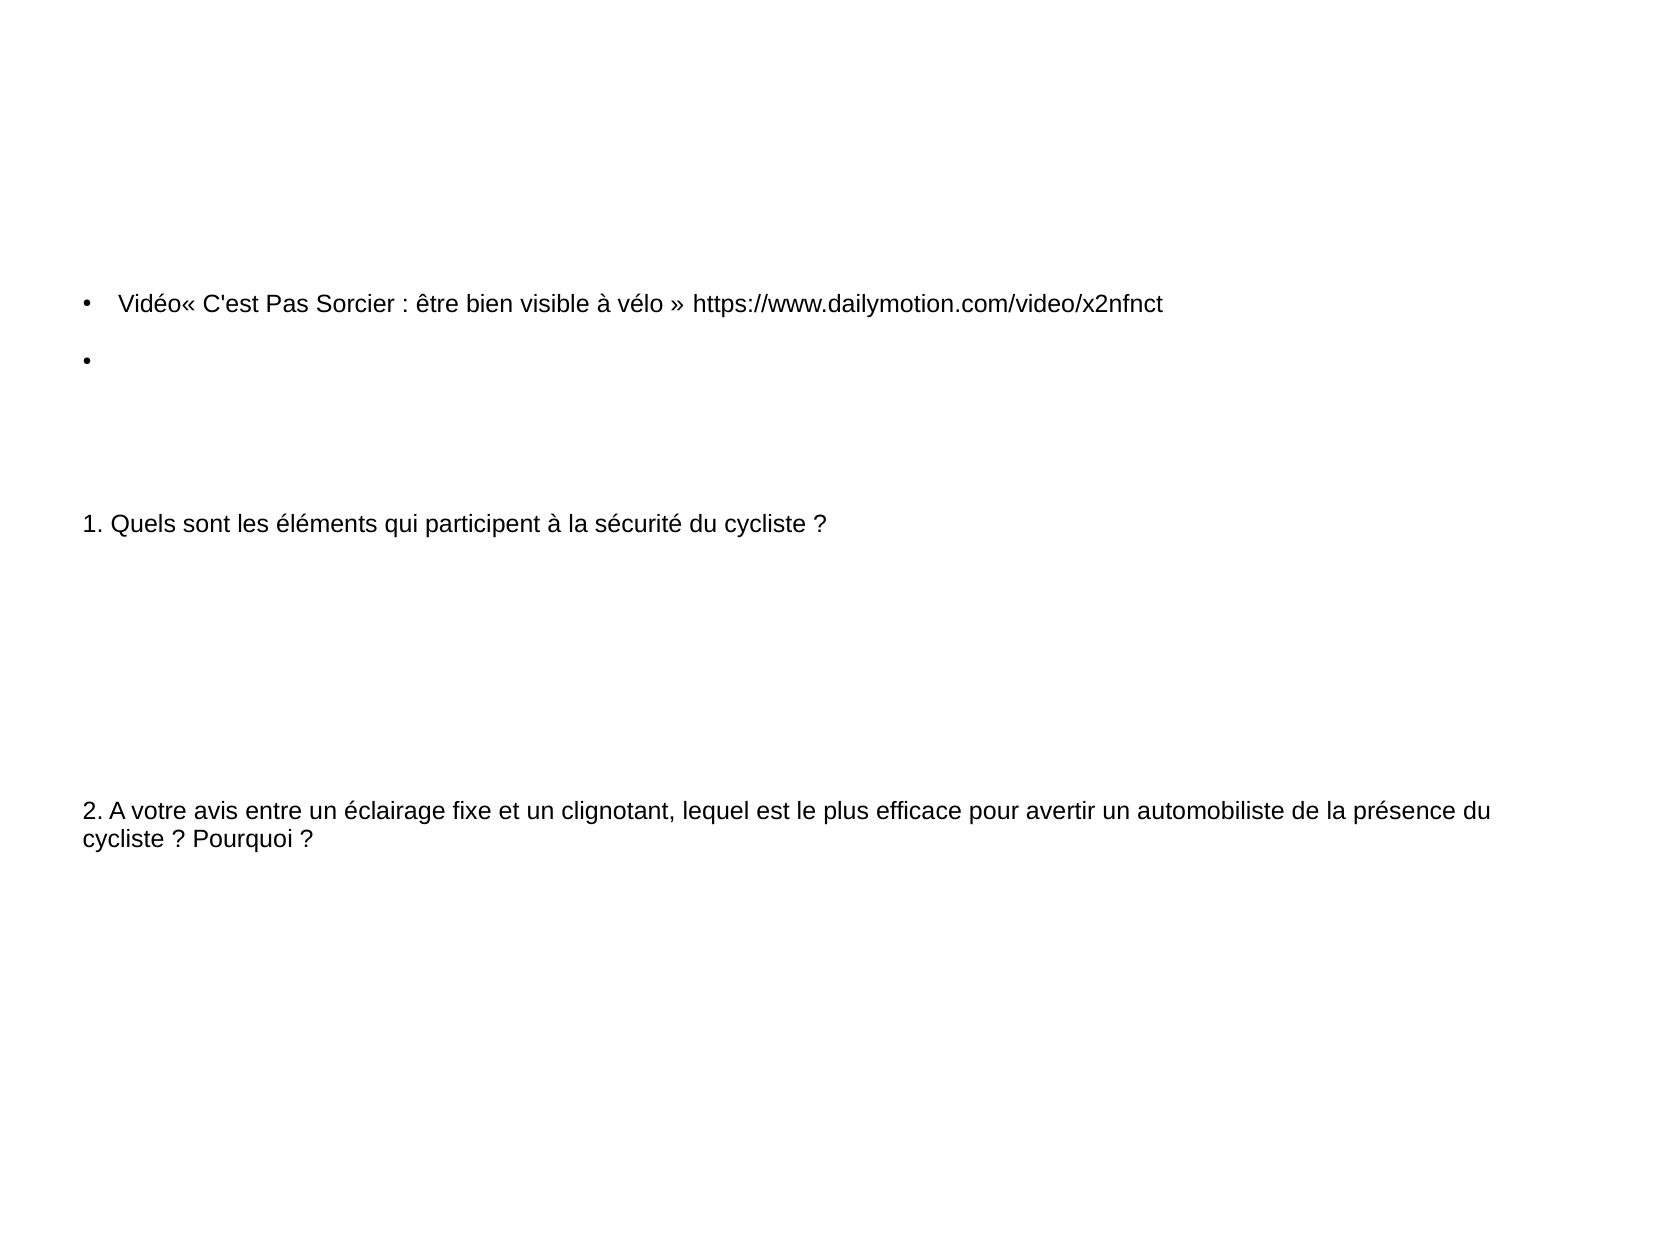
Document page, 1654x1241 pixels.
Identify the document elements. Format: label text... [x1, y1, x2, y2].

list Vidéo« C'est Pas Sorcier : être bien visible à vélo » https://www.dailymotion.com/video/x2nfnct 1. Quels sont les éléments qui participent à la sécurité du cycliste ? 2. A votre avis entre un éclairage fixe et un clignotant, lequel est le plus efficace pour avertir un automobiliste de la présence du cycliste ? Pourquoi ? [82, 290, 1571, 1010]
